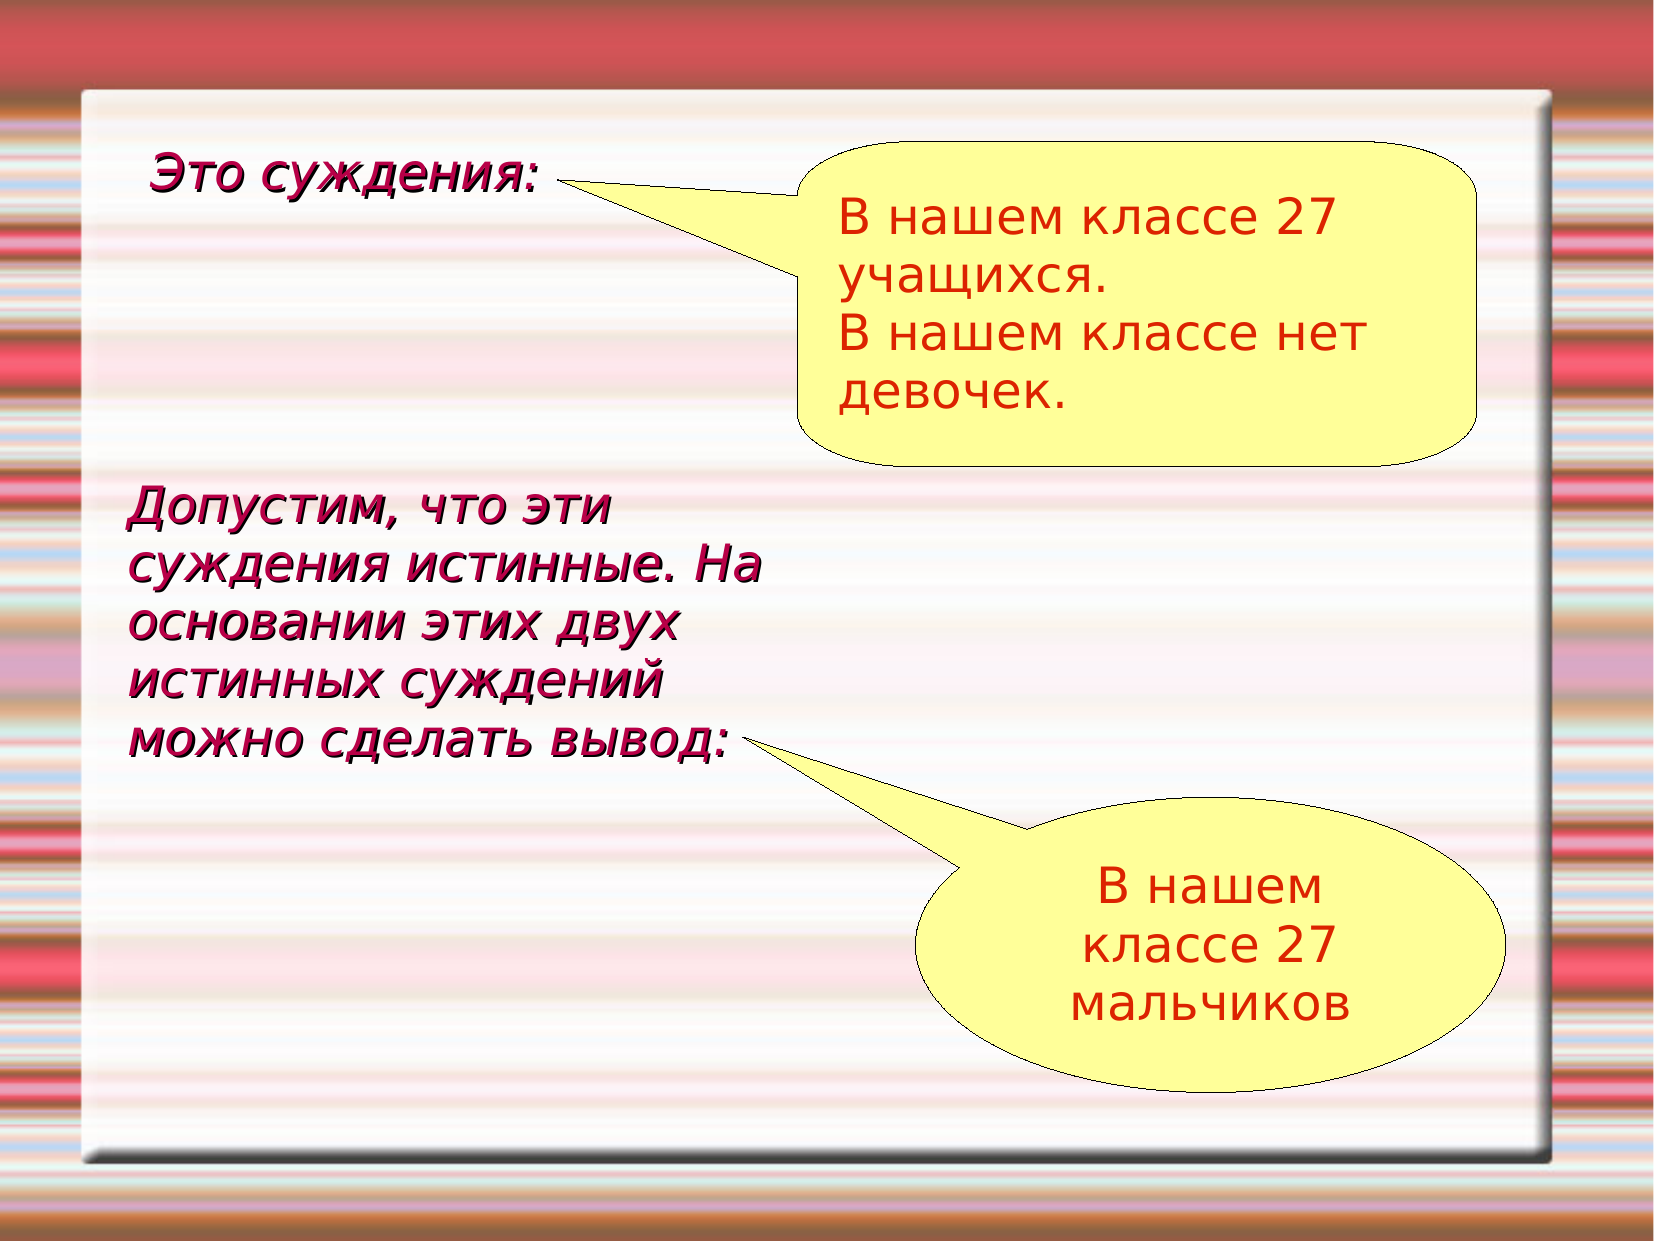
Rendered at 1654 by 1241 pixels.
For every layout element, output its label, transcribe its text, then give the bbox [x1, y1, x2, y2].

picture [0, 0, 1654, 1241]
text_box Допустим, что эти суждения истинные. На основании этих двух истинных суждений можно сделать вывод: [112, 467, 860, 775]
text_box В нашем классе 27 учащихся. В нашем классе нет девочек. [557, 141, 1477, 467]
text_box Это суждения: [135, 135, 556, 210]
text_box В нашем классе 27 мальчиков [742, 737, 1506, 1093]
